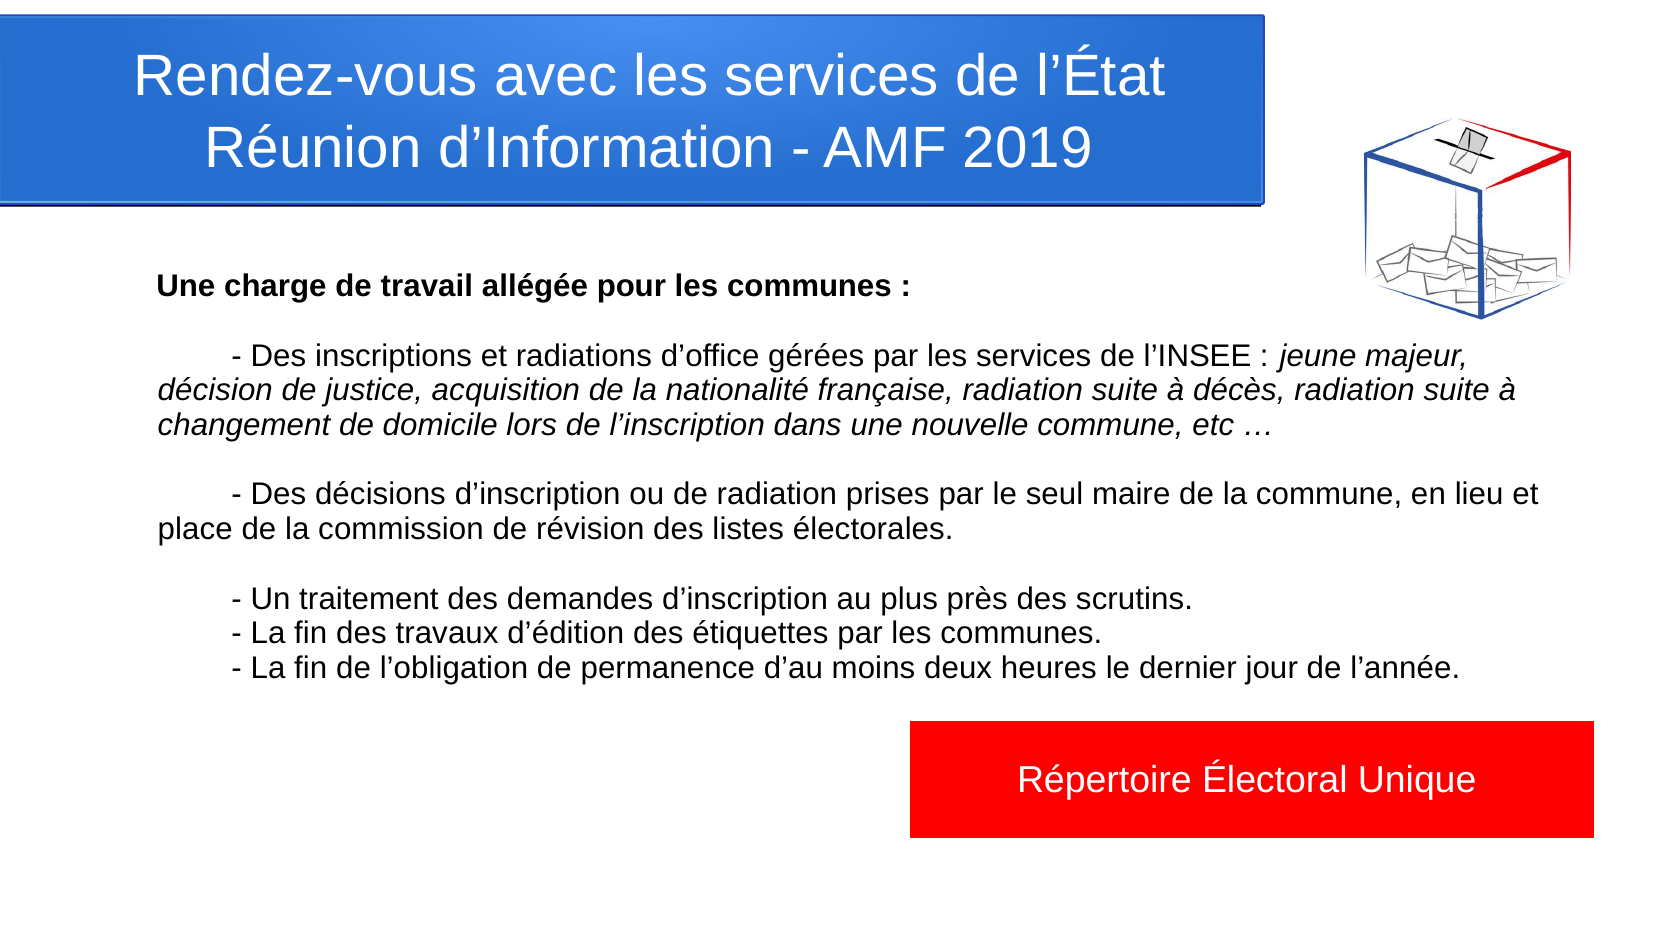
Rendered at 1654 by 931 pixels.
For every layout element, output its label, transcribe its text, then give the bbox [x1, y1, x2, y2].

picture [1364, 118, 1571, 329]
text_box Répertoire Électoral Unique [909, 720, 1595, 839]
subtitle Une charge de travail allégée pour les communes : - Des inscriptions et radiations d’office gérées par les services de l’INSEE : jeune majeur, décision de justice, acquisition de la nationalité française, radiation suite à décès, radiation suite à changement de domicile lors de l’inscription dans une nouvelle commune, etc … - Des décisions d’inscription ou de radiation prises par le seul maire de la commune, en lieu et place de la commission de révision des listes électorales. - Un traitement des demandes d’inscription au plus près des scrutins. - La fin des travaux d’édition des étiquettes par les communes. - La fin de l’obligation de permanence d’au moins deux heures le dernier jour de l’année. [82, 224, 1571, 764]
title Rendez-vous avec les services de l’État Réunion d’Information - AMF 2019 [82, 35, 1235, 189]
